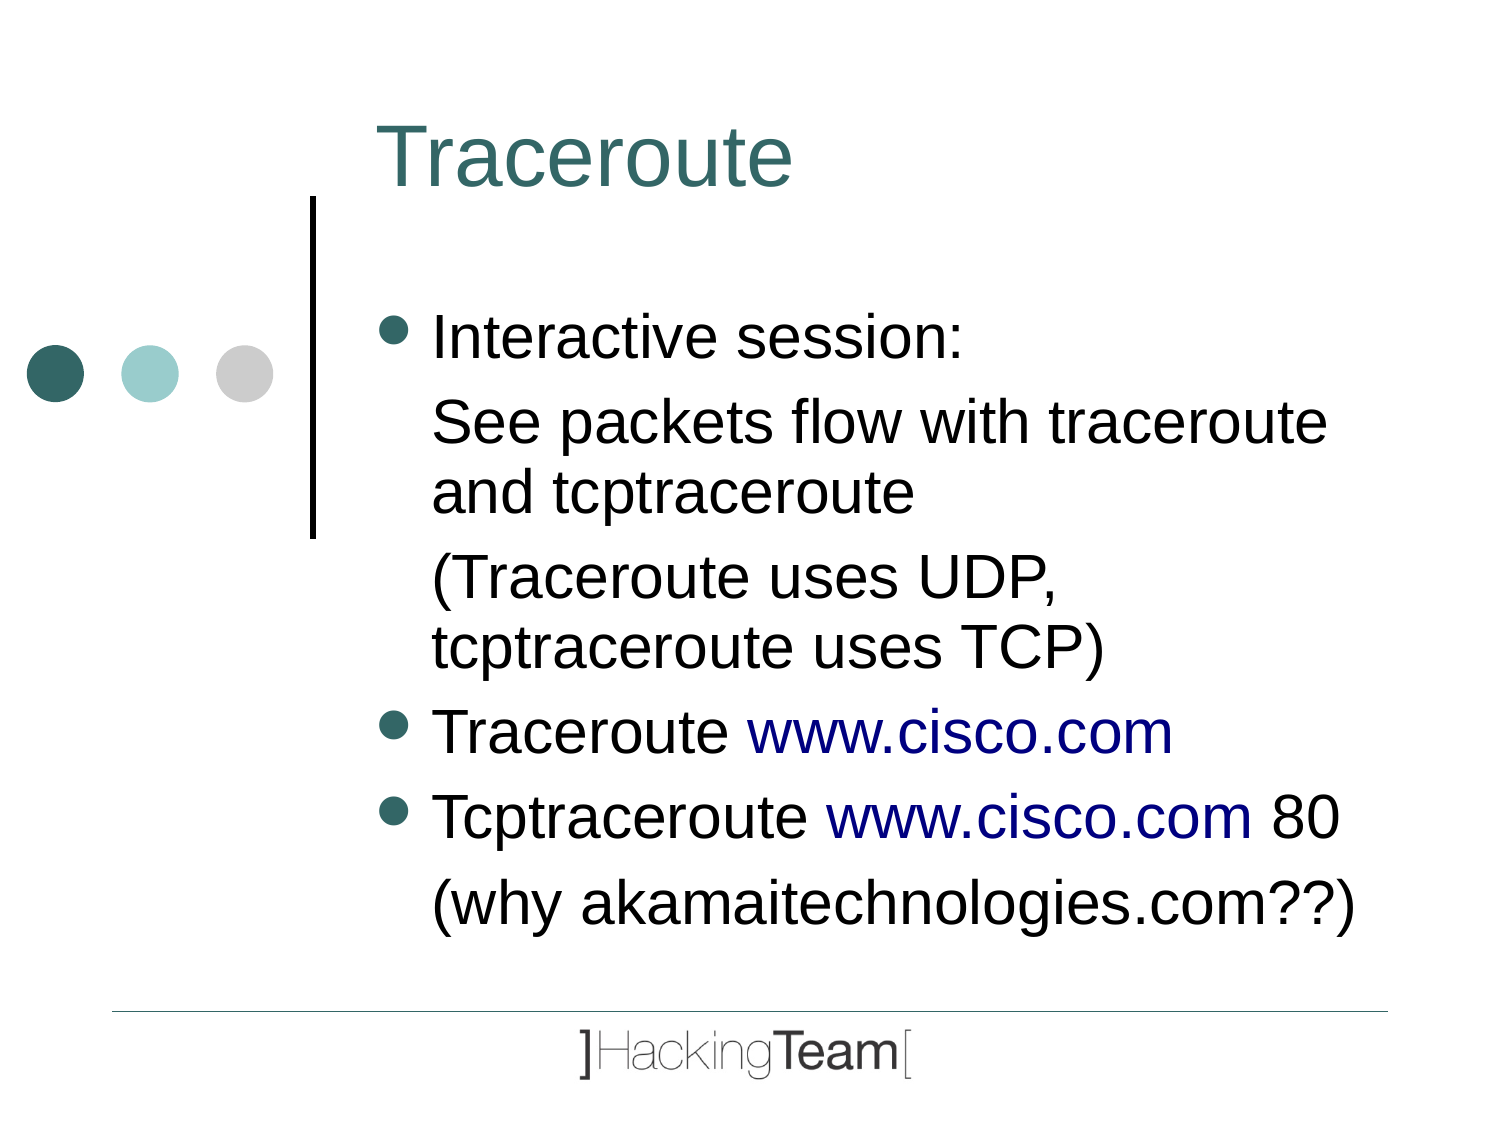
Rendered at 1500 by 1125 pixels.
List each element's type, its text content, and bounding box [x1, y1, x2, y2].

title Traceroute [375, 38, 1401, 275]
picture [574, 1023, 916, 1084]
list Interactive session: See packets flow with traceroute and tcptraceroute (Traceroute uses UDP, tcptraceroute uses TCP) Traceroute www.cisco.com Tcptraceroute www.cisco.com 80 (why akamaitechnologies.com??) [375, 301, 1363, 938]
